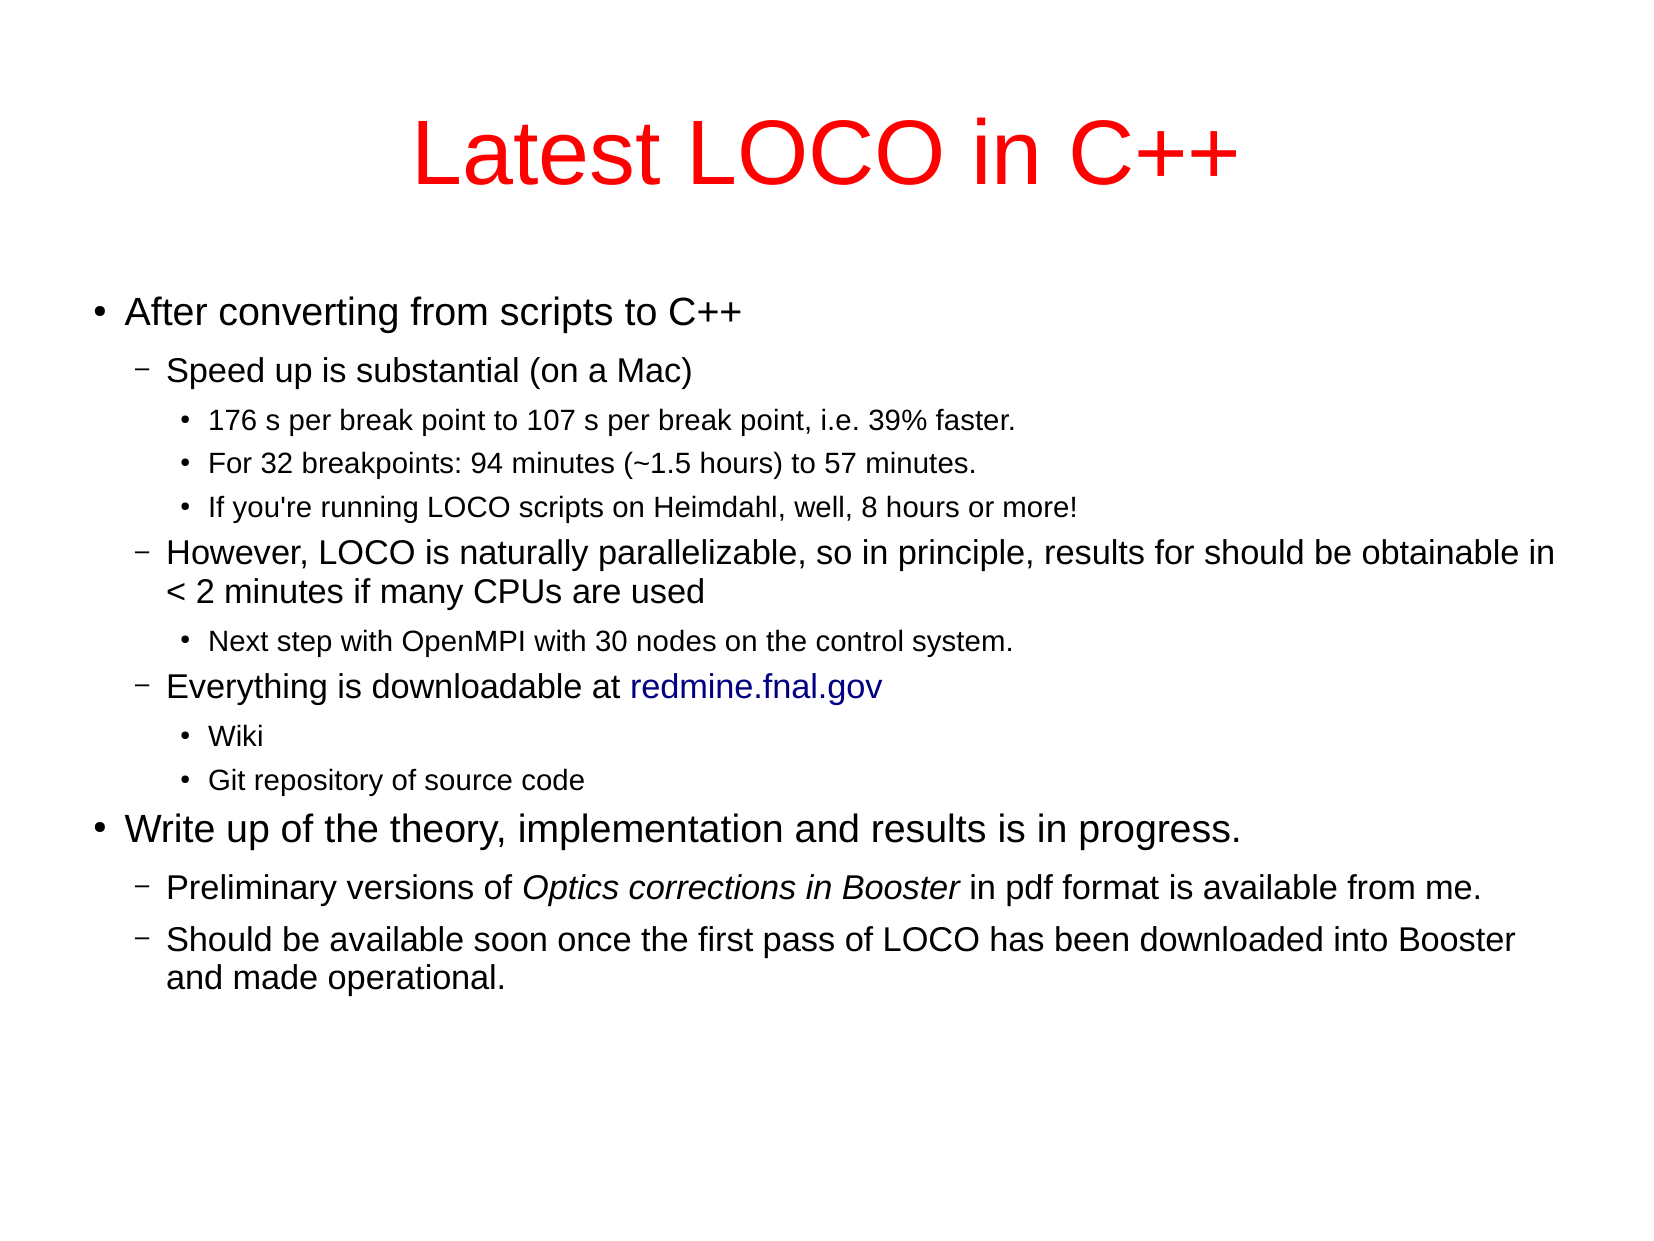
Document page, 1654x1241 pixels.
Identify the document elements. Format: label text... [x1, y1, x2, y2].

title Latest LOCO in C++ [82, 49, 1571, 257]
list After converting from scripts to C++ Speed up is substantial (on a Mac) 176 s per break point to 107 s per break point, i.e. 39% faster. For 32 breakpoints: 94 minutes (~1.5 hours) to 57 minutes. If you're running LOCO scripts on Heimdahl, well, 8 hours or more! However, LOCO is naturally parallelizable, so in principle, results for should be obtainable in < 2 minutes if many CPUs are used Next step with OpenMPI with 30 nodes on the control system. Everything is downloadable at redmine.fnal.gov Wiki Git repository of source code Write up of the theory, implementation and results is in progress. Preliminary versions of Optics corrections in Booster in pdf format is available from me. Should be available soon once the first pass of LOCO has been downloaded into Booster and made operational. [82, 290, 1571, 1010]
